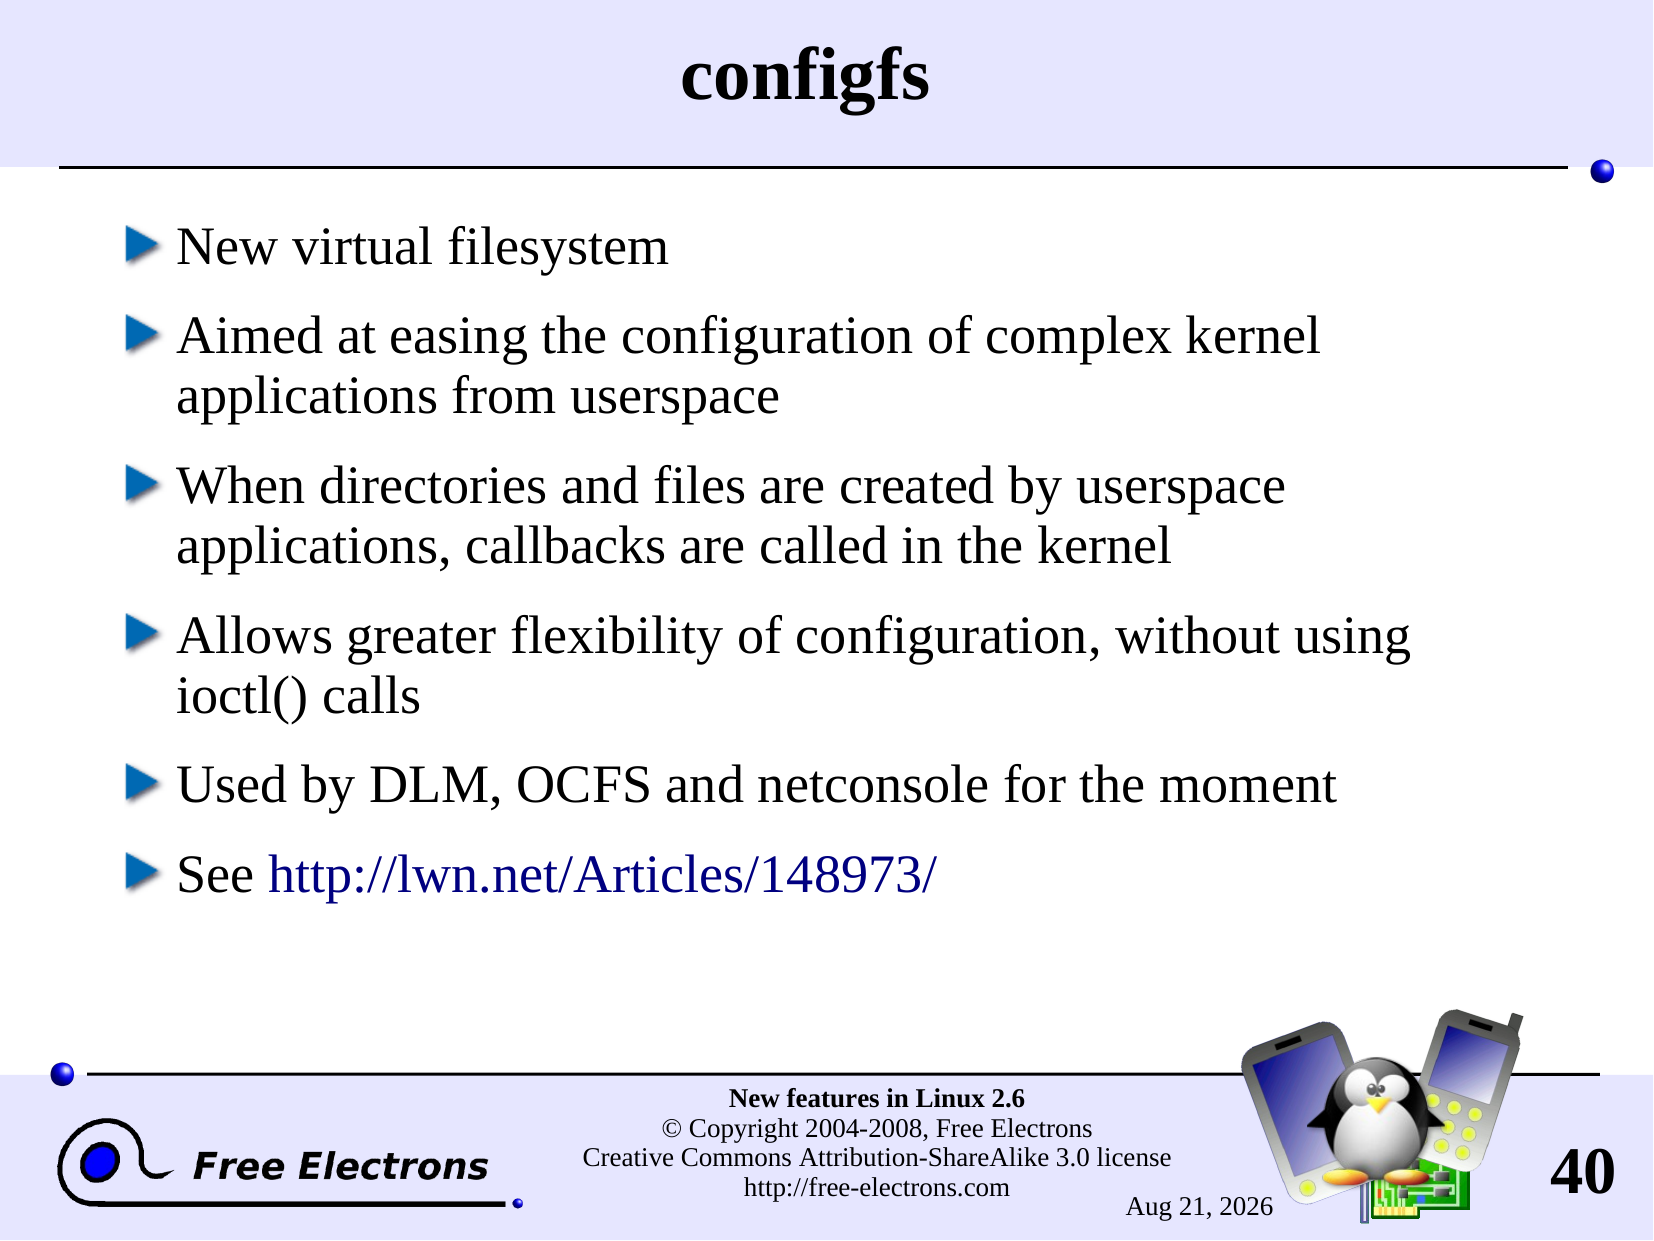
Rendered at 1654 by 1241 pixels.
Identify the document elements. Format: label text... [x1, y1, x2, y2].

picture [1231, 1007, 1538, 1241]
list New virtual filesystem Aimed at easing the configuration of complex kernel applications from userspace When directories and files are created by userspace applications, callbacks are called in the kernel Allows greater flexibility of configuration, without using ioctl() calls Used by DLM, OCFS and netconsole for the moment See http://lwn.net/Articles/148973/ [105, 216, 1518, 1066]
picture [50, 1107, 527, 1216]
title configfs [60, 25, 1551, 124]
